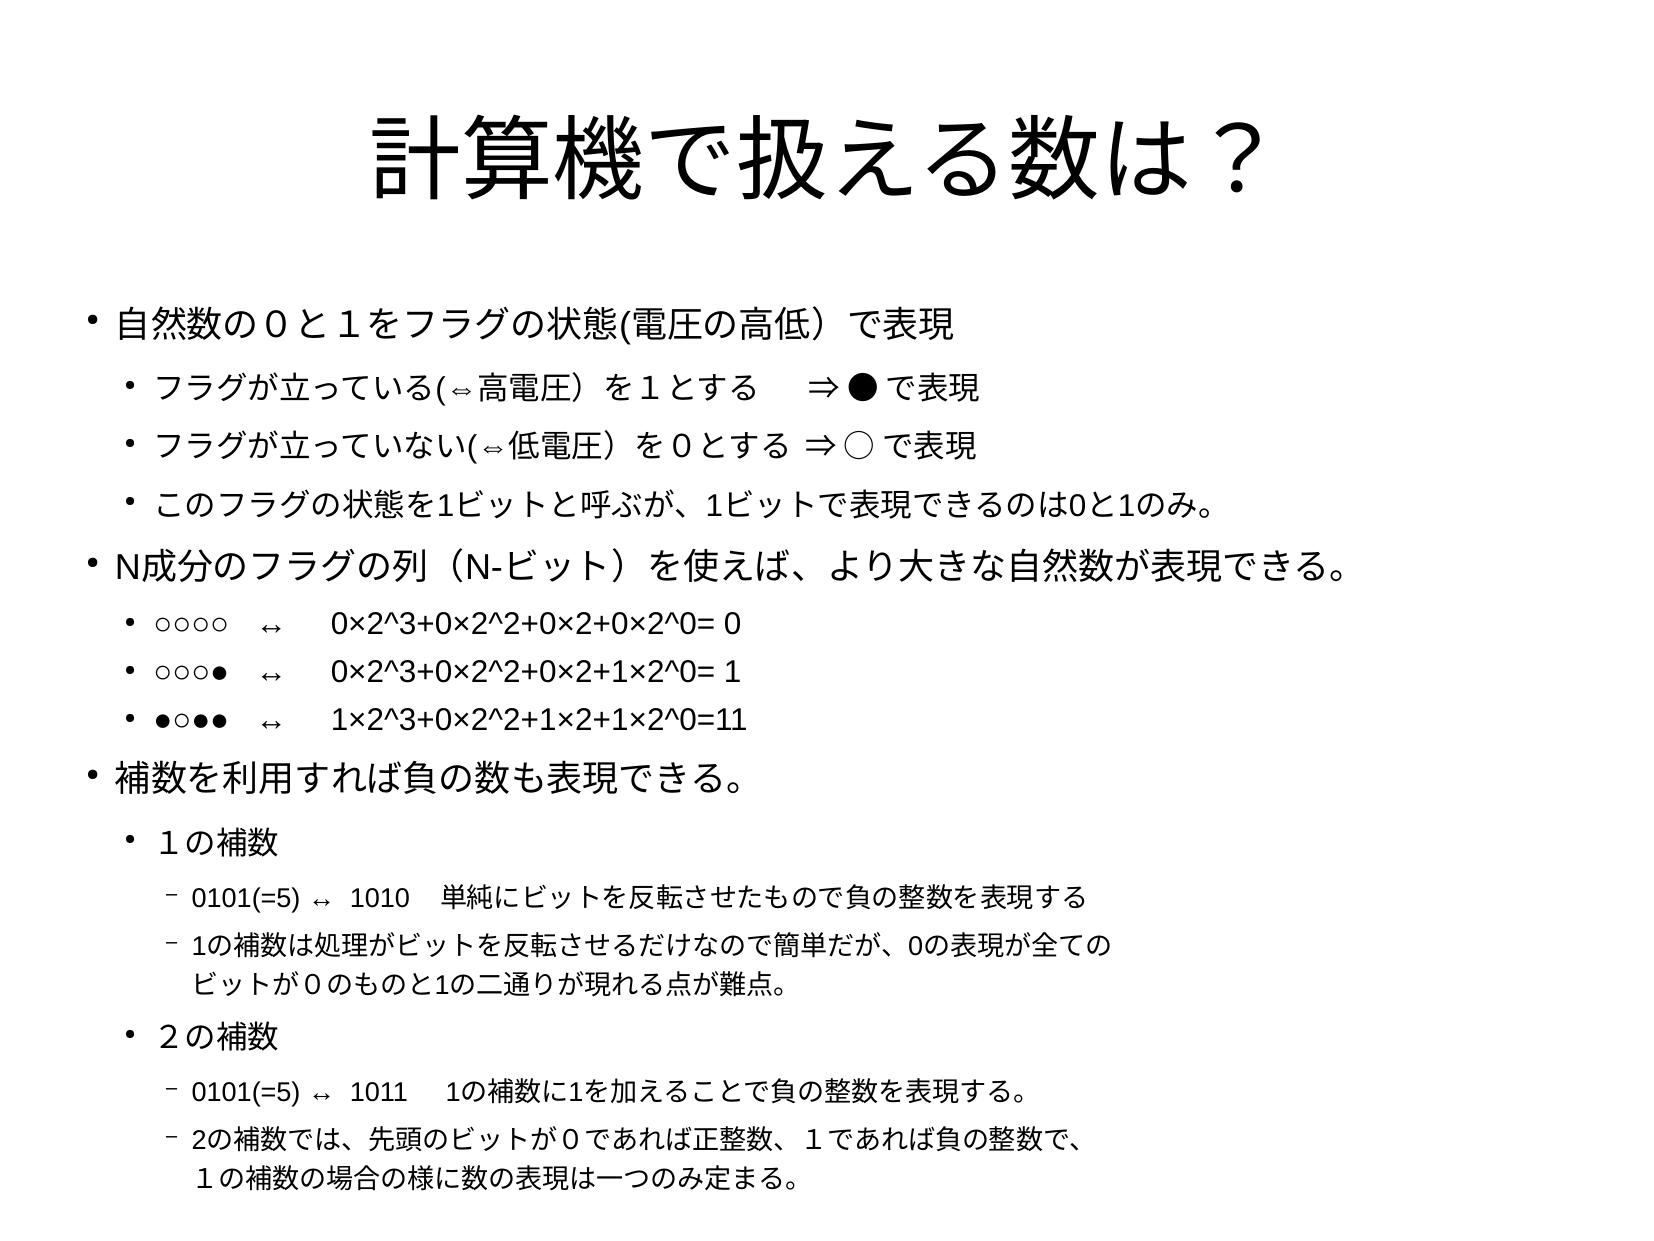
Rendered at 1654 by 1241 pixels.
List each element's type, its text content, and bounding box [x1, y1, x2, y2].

title 計算機で扱える数は？ [82, 49, 1571, 257]
list 自然数の０と１をフラグの状態(電圧の高低）で表現 フラグが立っている(⇔高電圧）を１とする ⇒ ● で表現 フラグが立っていない(⇔低電圧）を０とする ⇒ ○ で表現 このフラグの状態を1ビットと呼ぶが、1ビットで表現できるのは0と1のみ。 N成分のフラグの列（N-ビット）を使えば、より大きな自然数が表現できる。 ○○○○ ↔ 0×2^3+0×2^2+0×2+0×2^0= 0 ○○○● ↔ 0×2^3+0×2^2+0×2+1×2^0= 1 ●○●● ↔ 1×2^3+0×2^2+1×2+1×2^0=11 補数を利用すれば負の数も表現できる。 １の補数 0101(=5) ↔ 1010 単純にビットを反転させたもので負の整数を表現する 1の補数は処理がビットを反転させるだけなので簡単だが、0の表現が全ての ビットが０のものと1の二通りが現れる点が難点。 ２の補数 0101(=5) ↔ 1011 1の補数に1を加えることで負の整数を表現する。 2の補数では、先頭のビットが０であれば正整数、１であれば負の整数で、 １の補数の場合の様に数の表現は一つのみ定まる。 [76, 295, 1565, 1211]
